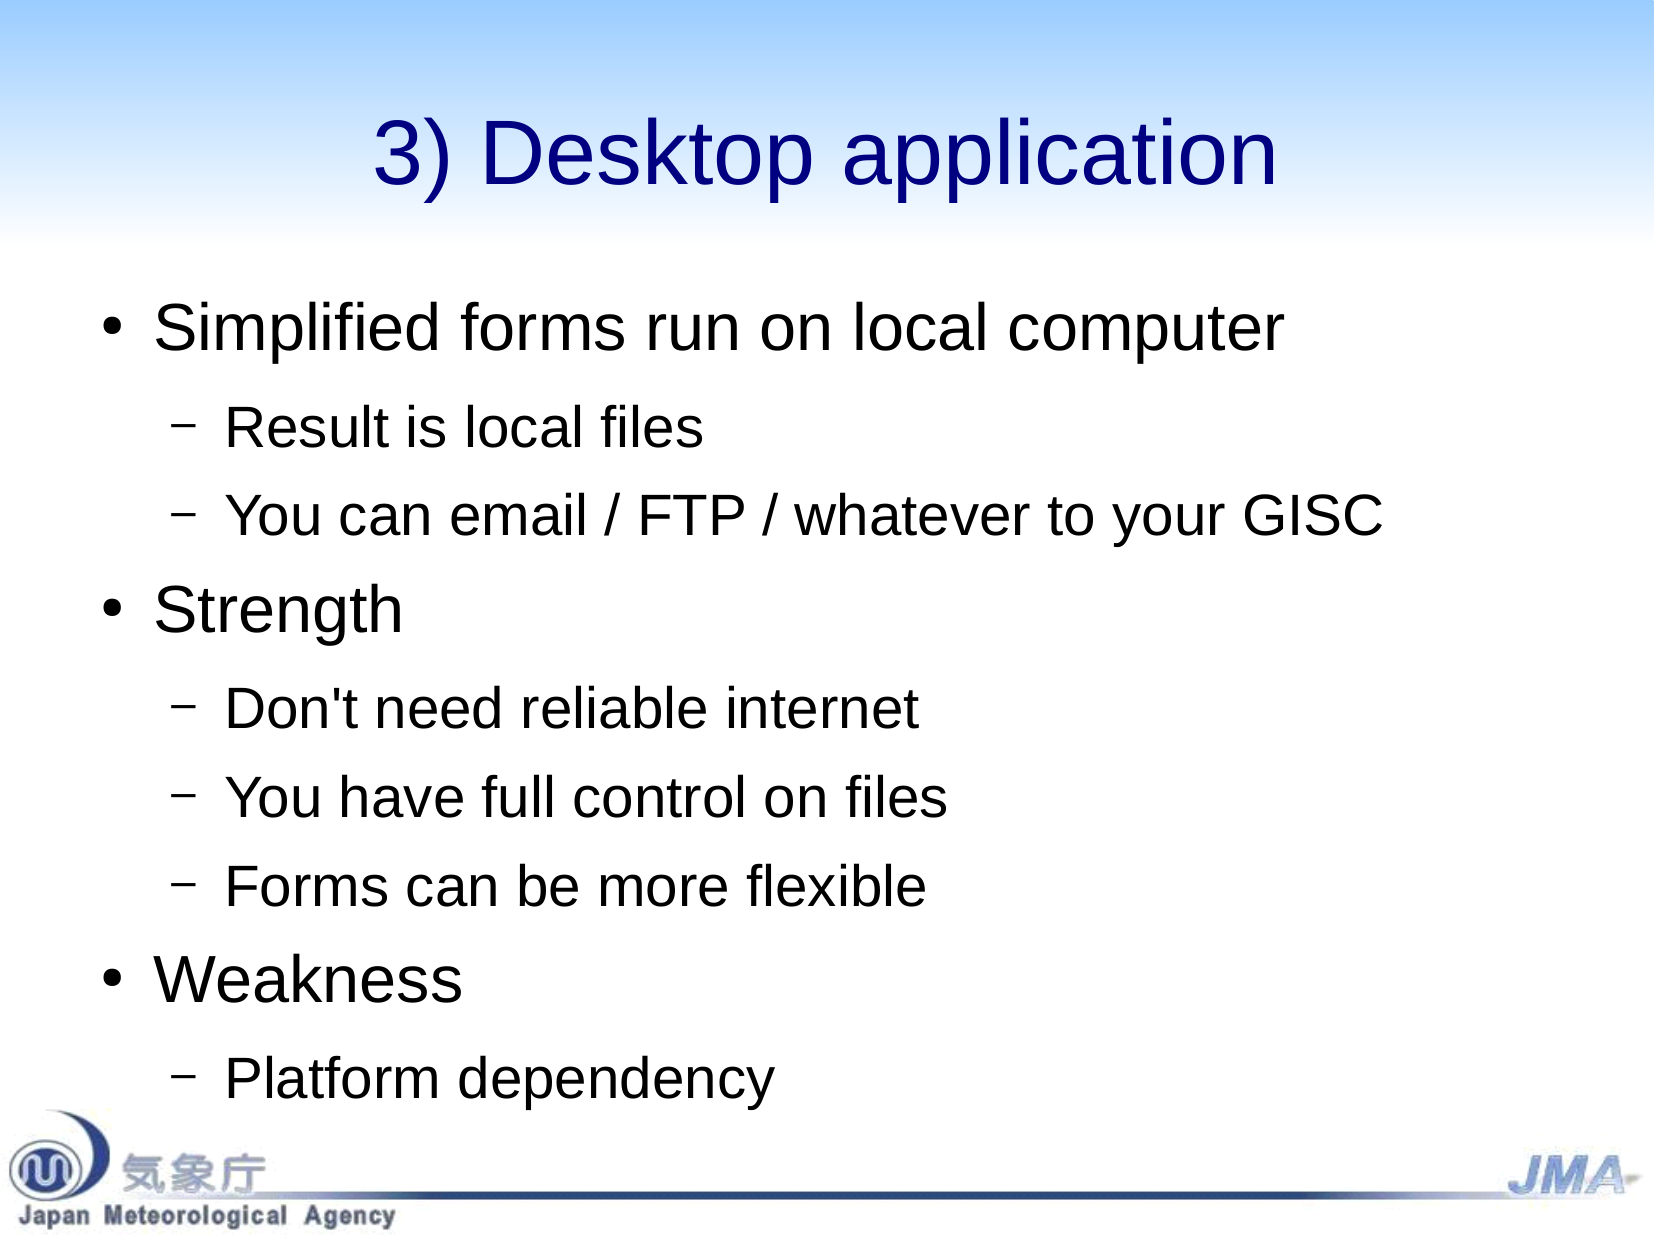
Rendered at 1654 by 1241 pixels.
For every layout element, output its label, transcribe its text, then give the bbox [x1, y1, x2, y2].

picture [1, 1108, 1654, 1241]
list Simplified forms run on local computer Result is local files You can email / FTP / whatever to your GISC Strength Don't need reliable internet You have full control on files Forms can be more flexible Weakness Platform dependency [82, 290, 1571, 1110]
title 3) Desktop application [82, 49, 1571, 257]
